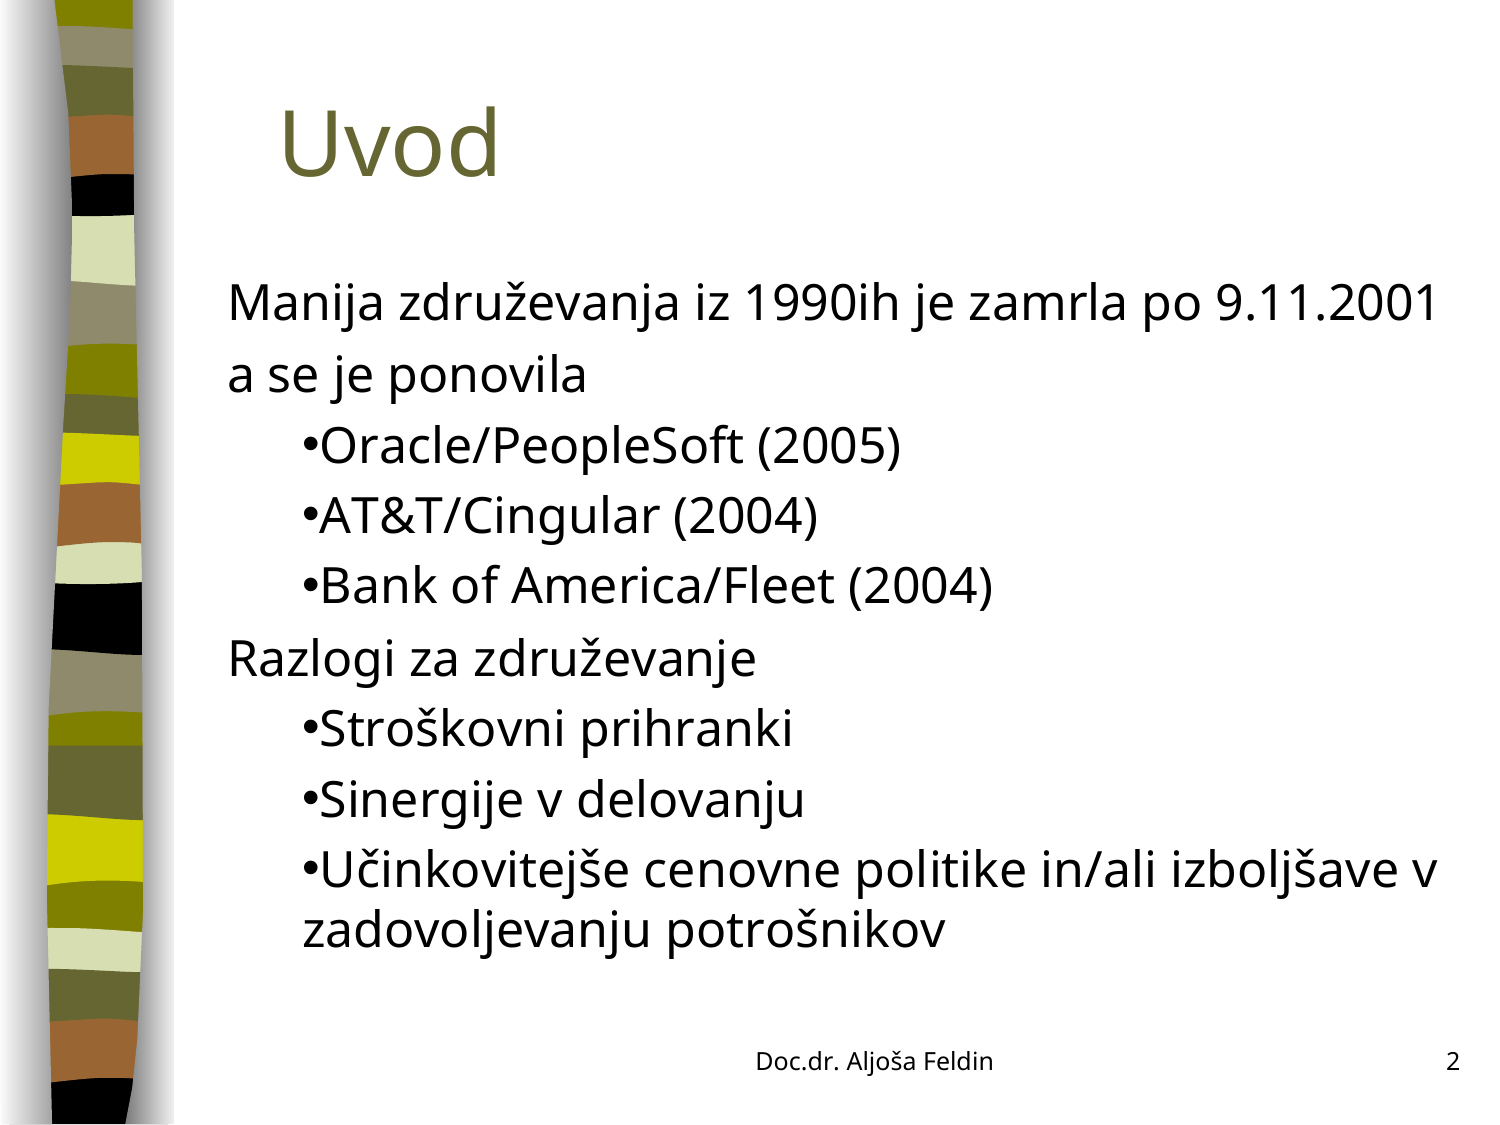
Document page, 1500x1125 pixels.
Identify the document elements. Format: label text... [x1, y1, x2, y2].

text_box Manija združevanja iz 1990ih je zamrla po 9.11.2001 a se je ponovila Oracle/PeopleSoft (2005) AT&T/Cingular (2004) Bank of America/Fleet (2004) Razlogi za združevanje Stroškovni prihranki Sinergije v delovanju Učinkovitejše cenovne politike in/ali izboljšave v zadovoljevanju potrošnikov [212, 262, 1476, 1026]
text_box <number> [1162, 1037, 1476, 1101]
text_box Doc.dr. Aljoša Feldin [637, 1037, 1113, 1101]
text_box Uvod [262, 24, 1476, 203]
